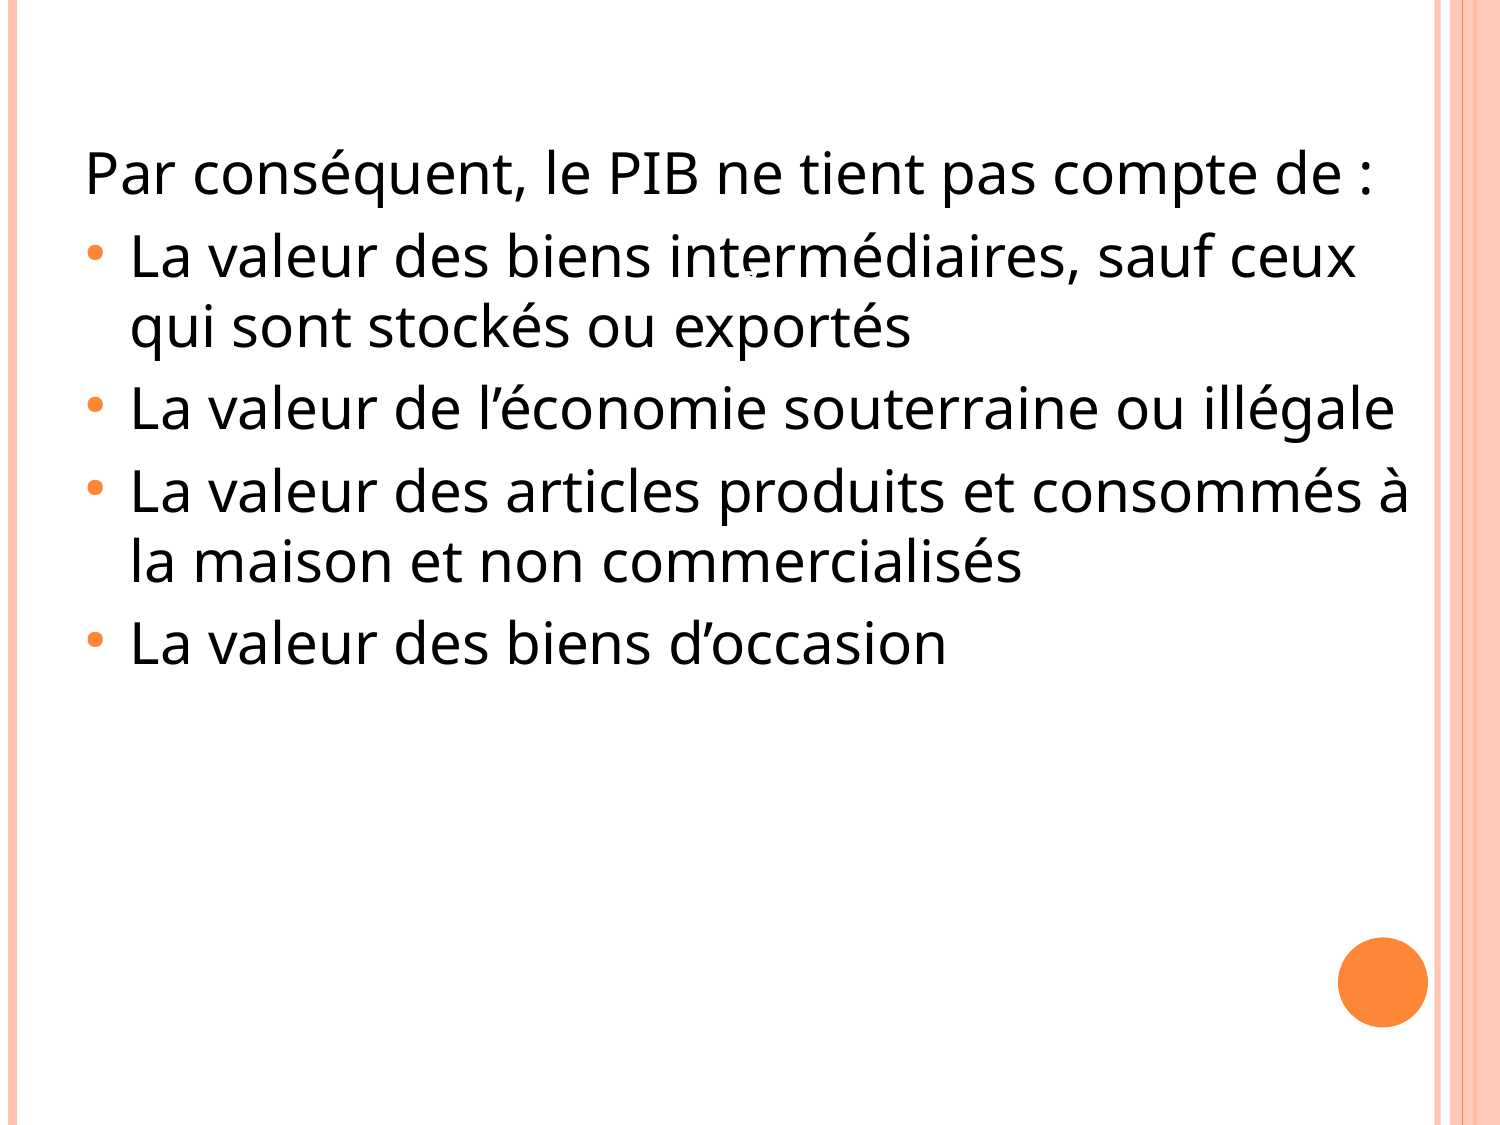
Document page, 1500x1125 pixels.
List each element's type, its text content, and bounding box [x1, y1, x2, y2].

text_box Par conséquent, le PIB ne tient pas compte de : La valeur des biens intermédiaires, sauf ceux qui sont stockés ou exportés La valeur de l’économie souterraine ou illégale La valeur des articles produits et consommés à la maison et non commercialisés La valeur des biens d’occasion [70, 128, 1449, 929]
list <numéro> [75, 263, 1425, 1006]
